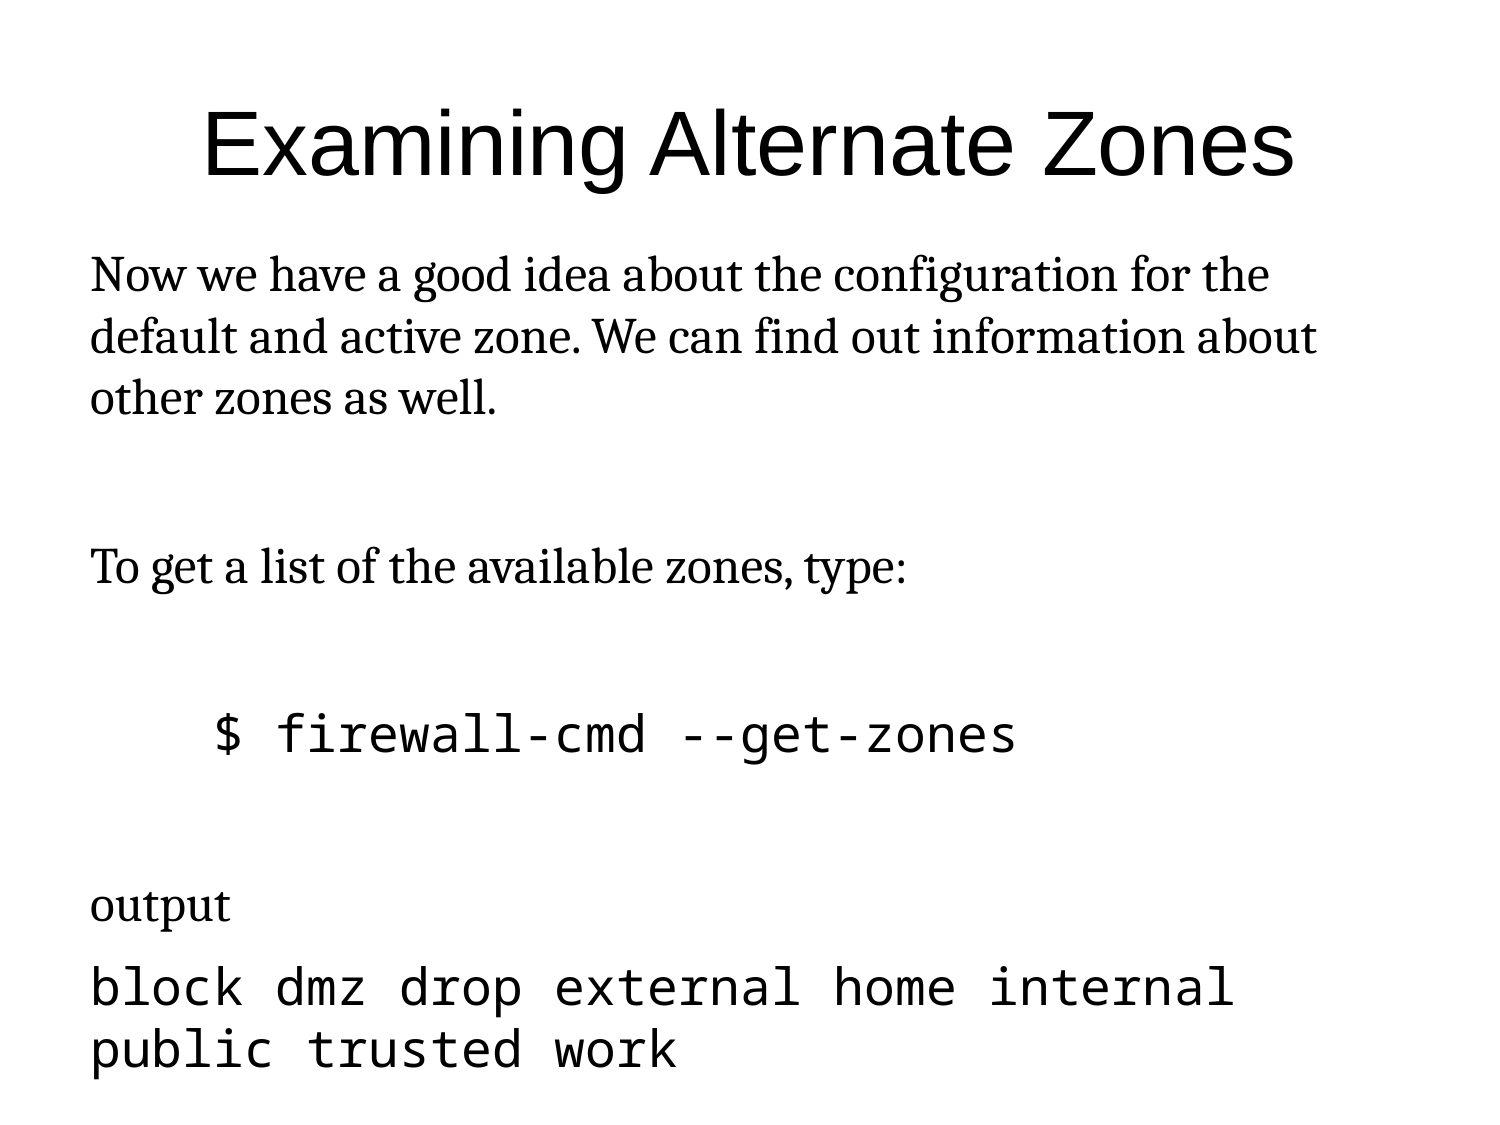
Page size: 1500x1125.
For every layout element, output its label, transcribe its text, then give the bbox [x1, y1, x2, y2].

title Examining Alternate Zones [75, 45, 1425, 232]
list Now we have a good idea about the configuration for the default and active zone. We can find out information about other zones as well. To get a list of the available zones, type: $ firewall-cmd --get-zones output block dmz drop external home internal public trusted work [75, 232, 1425, 1096]
